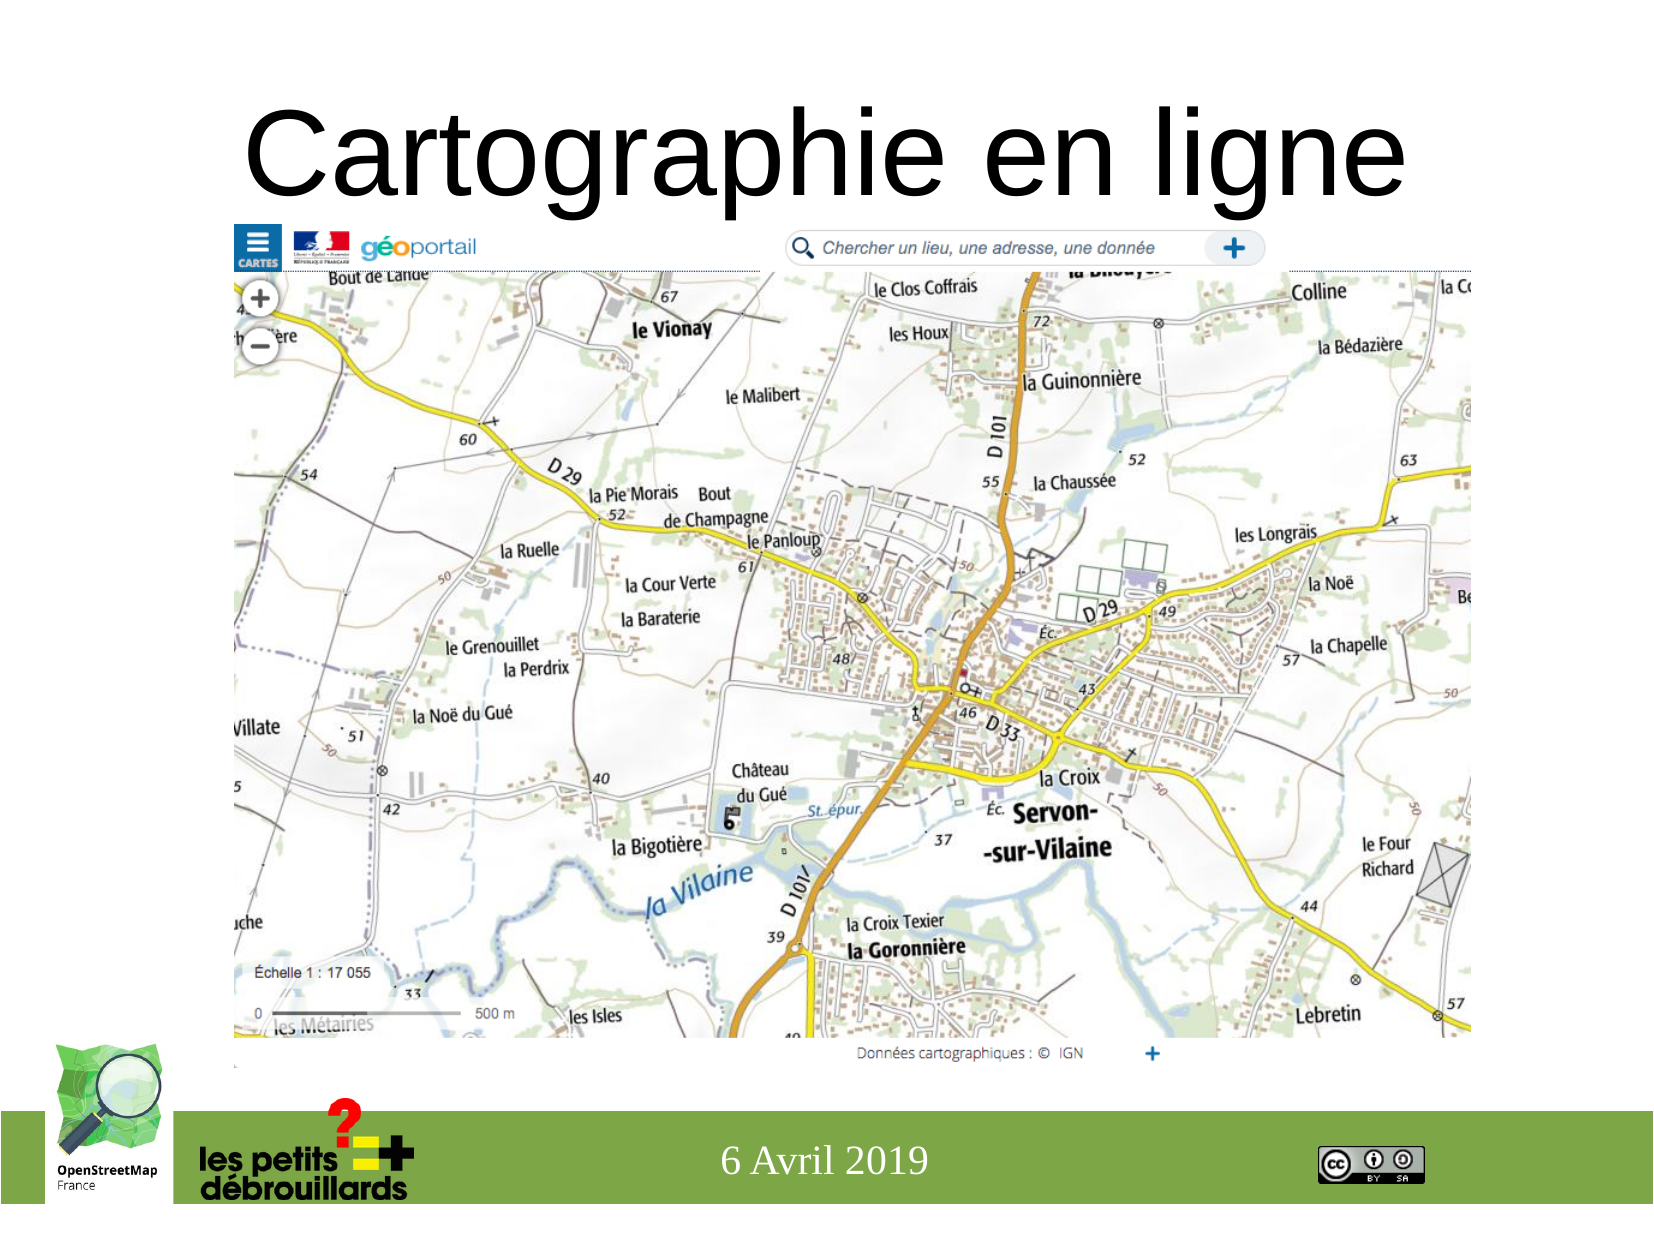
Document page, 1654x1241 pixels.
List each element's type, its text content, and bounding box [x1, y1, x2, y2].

picture [234, 224, 1471, 1068]
picture [45, 1027, 174, 1205]
title Cartographie en ligne [82, 49, 1571, 257]
picture [1318, 1146, 1425, 1184]
picture [200, 1098, 414, 1200]
